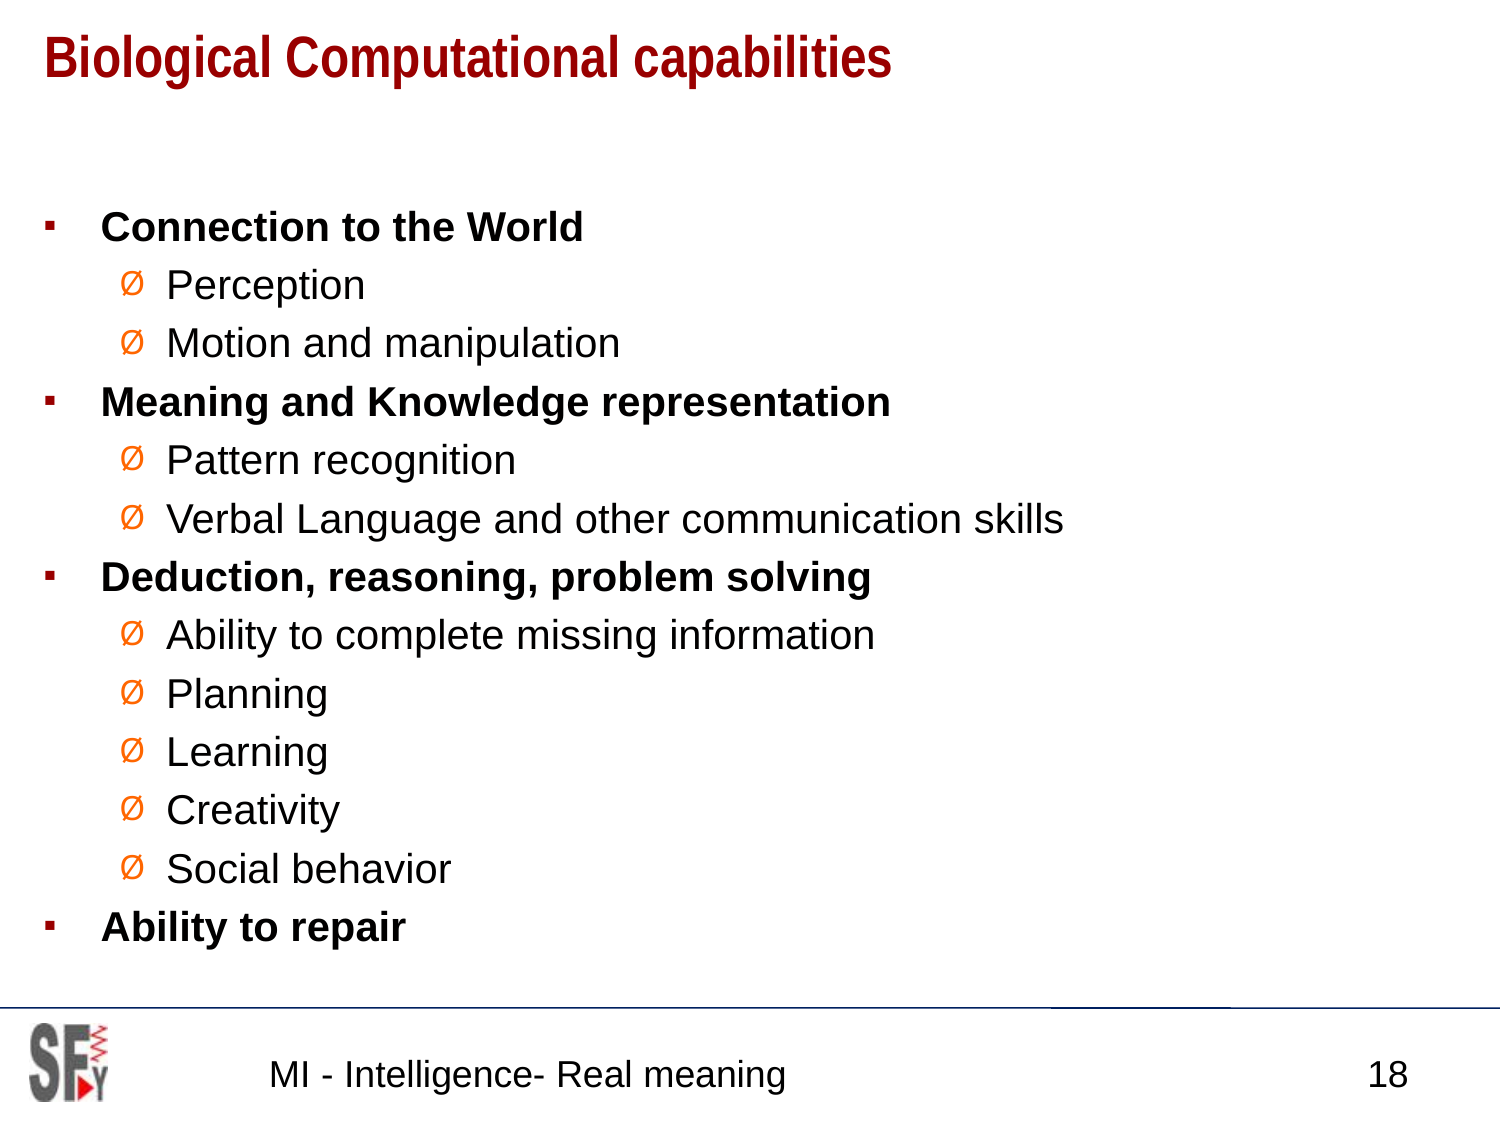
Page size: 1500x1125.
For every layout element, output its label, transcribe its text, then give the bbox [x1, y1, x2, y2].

picture [29, 1023, 108, 1102]
footer MI - Intelligence- Real meaning [253, 1034, 1336, 1103]
slide_number <numéro> [1352, 1034, 1490, 1103]
list Connection to the World Perception Motion and manipulation Meaning and Knowledge representation Pattern recognition Verbal Language and other communication skills Deduction, reasoning, problem solving Ability to complete missing information Planning Learning Creativity Social behavior Ability to repair [29, 184, 1471, 988]
title Biological Computational capabilities [29, 12, 1471, 138]
